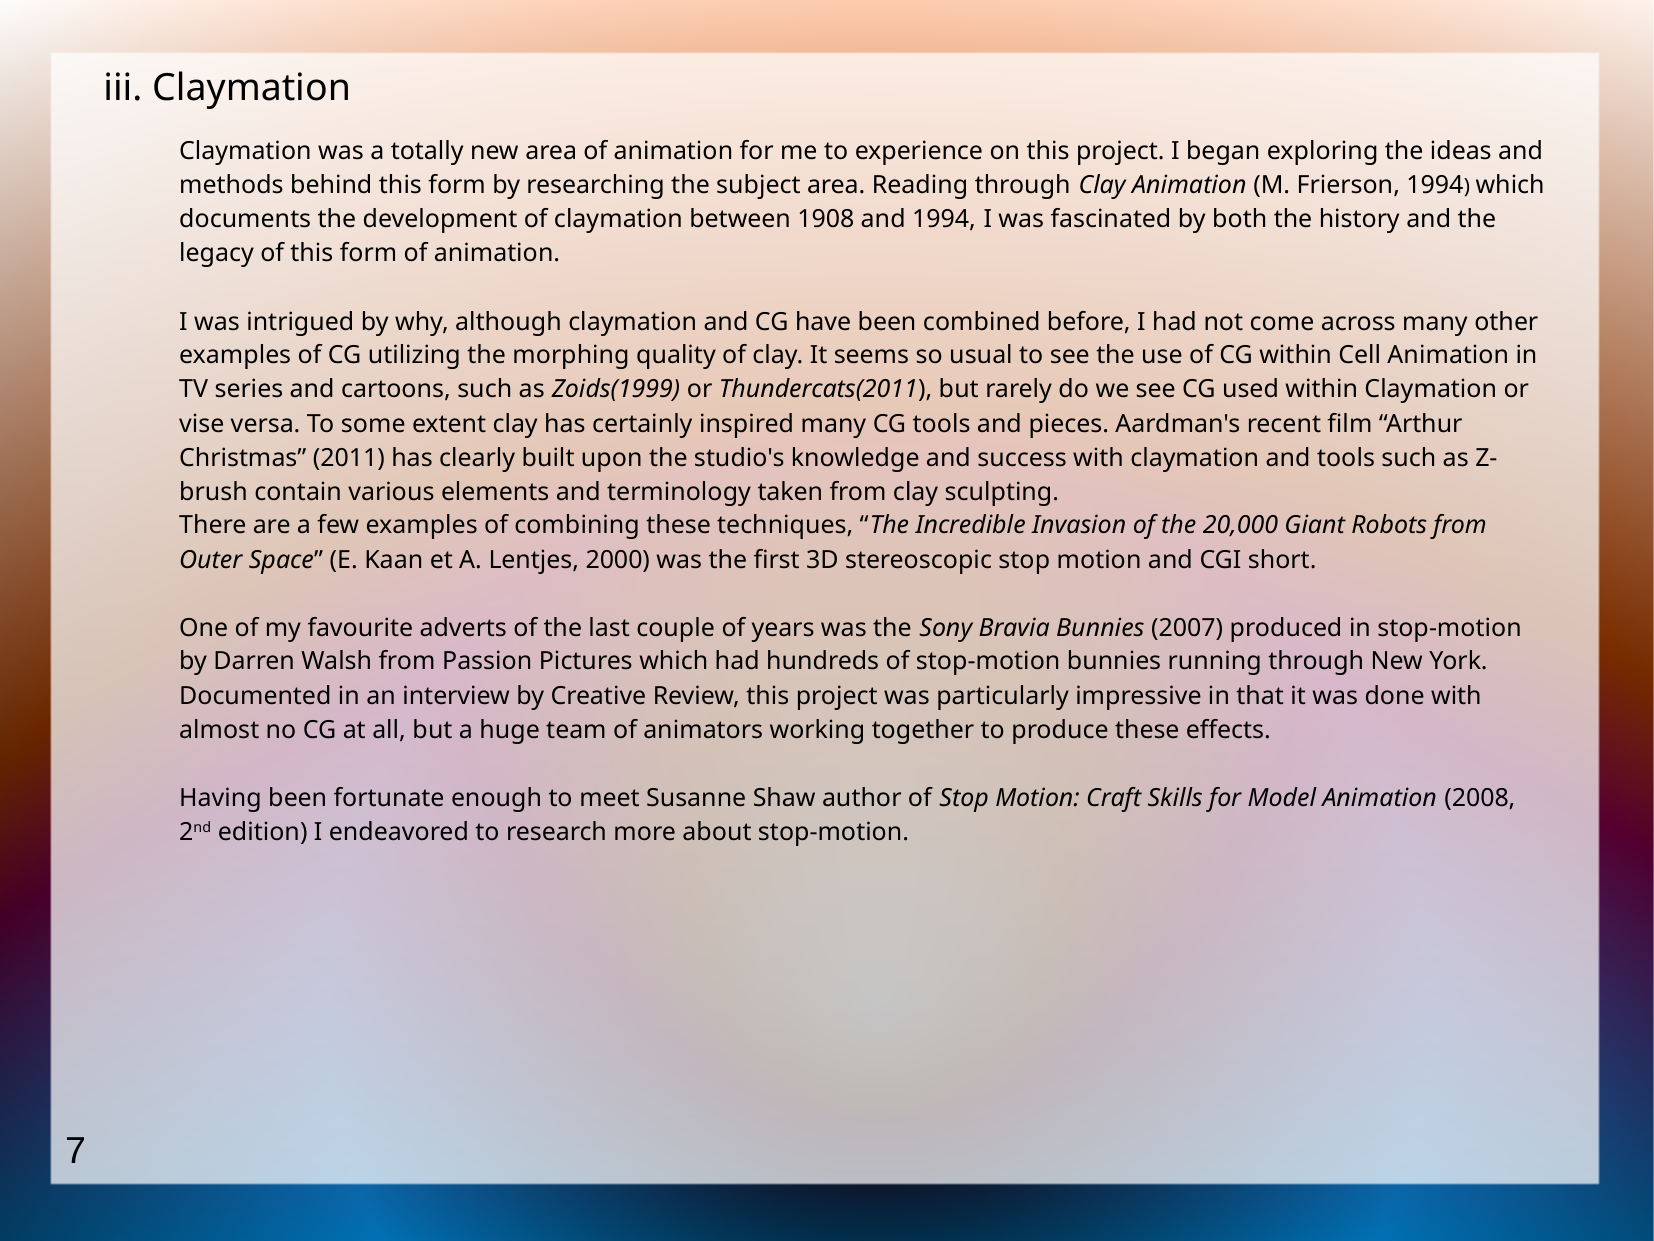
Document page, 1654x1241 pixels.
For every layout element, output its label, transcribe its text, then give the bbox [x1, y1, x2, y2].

text_box <number> [50, 1122, 164, 1193]
text_box iii. Claymation [88, 53, 404, 129]
picture [0, 0, 1654, 1241]
text_box Claymation was a totally new area of animation for me to experience on this project. I began exploring the ideas and methods behind this form by researching the subject area. Reading through Clay Animation (M. Frierson, 1994) which documents the development of claymation between 1908 and 1994, I was fascinated by both the history and the legacy of this form of animation. I was intrigued by why, although claymation and CG have been combined before, I had not come across many other examples of CG utilizing the morphing quality of clay. It seems so usual to see the use of CG within Cell Animation in TV series and cartoons, such as Zoids(1999) or Thundercats(2011), but rarely do we see CG used within Claymation or vise versa. To some extent clay has certainly inspired many CG tools and pieces. Aardman's recent film “Arthur Christmas” (2011) has clearly built upon the studio's knowledge and success with claymation and tools such as Z-brush contain various elements and terminology taken from clay sculpting. There are a few examples of combining these techniques, “The Incredible Invasion of the 20,000 Giant Robots from Outer Space” (E. Kaan et A. Lentjes, 2000) was the first 3D stereoscopic stop motion and CGI short. One of my favourite adverts of the last couple of years was the Sony Bravia Bunnies (2007) produced in stop-motion by Darren Walsh from Passion Pictures which had hundreds of stop-motion bunnies running through New York. Documented in an interview by Creative Review, this project was particularly impressive in that it was done with almost no CG at all, but a huge team of animators working together to produce these effects. Having been fortunate enough to meet Susanne Shaw author of Stop Motion: Craft Skills for Model Animation (2008, 2nd edition) I endeavored to research more about stop-motion. [164, 125, 1565, 1241]
